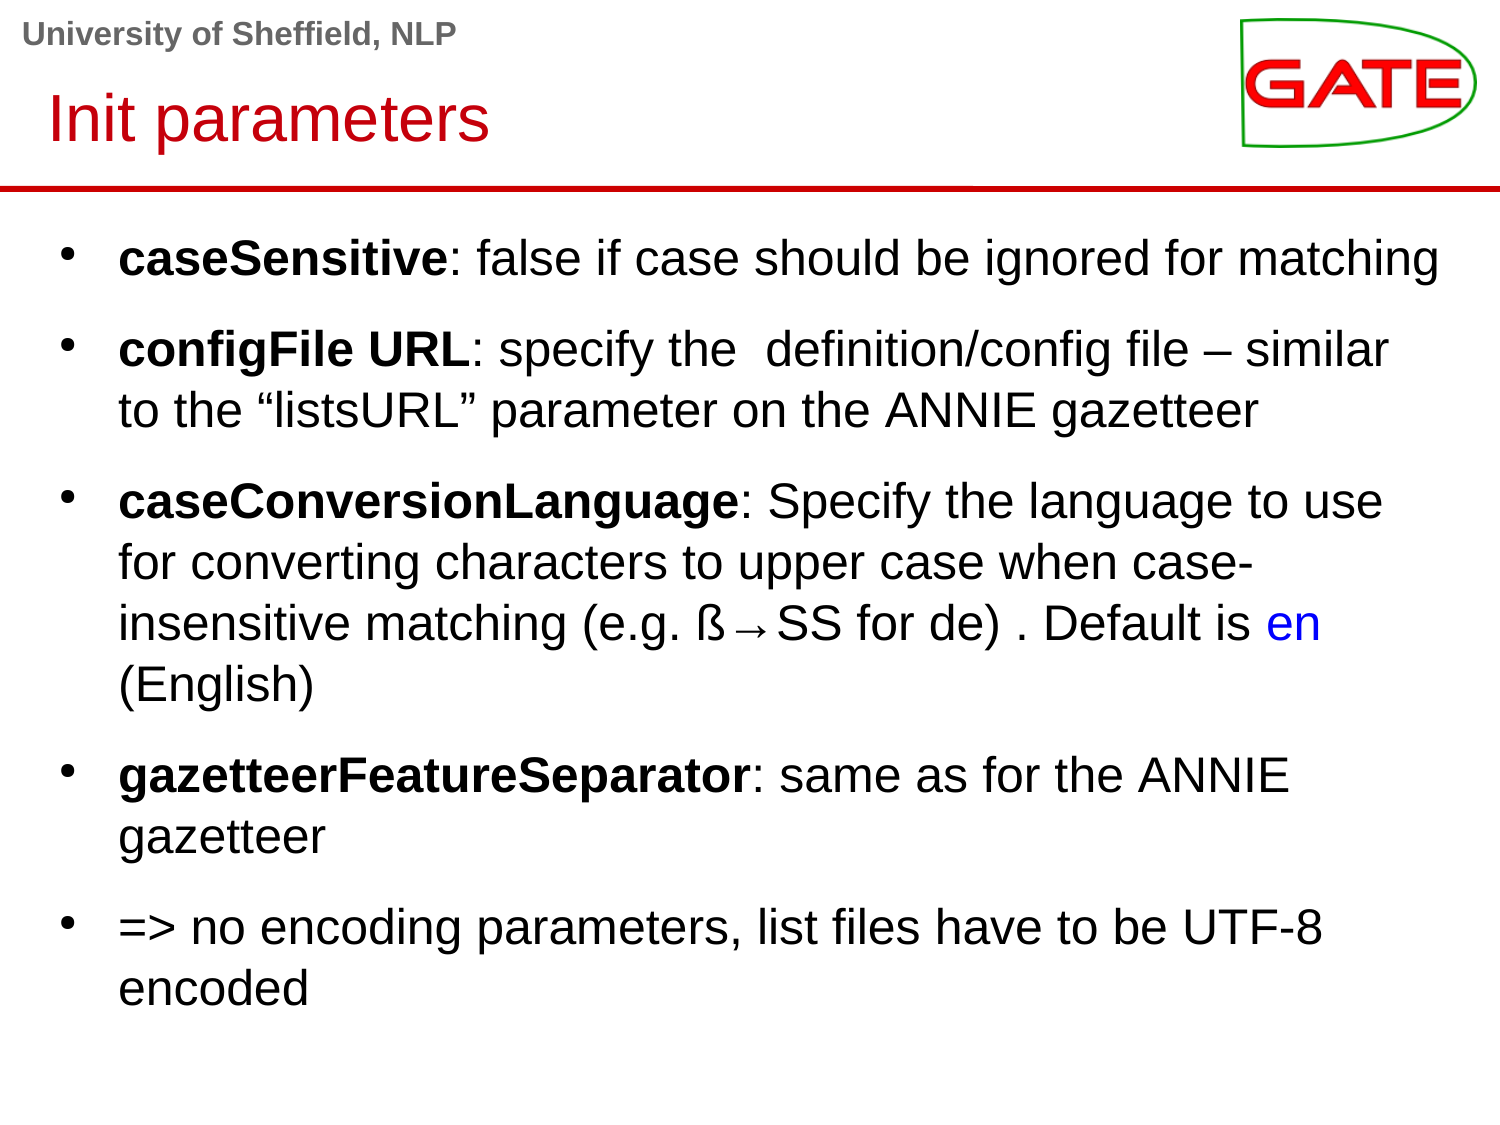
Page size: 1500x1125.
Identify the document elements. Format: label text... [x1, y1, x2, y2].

list caseSensitive: false if case should be ignored for matching configFile URL: specify the definition/config file – similar to the “listsURL” parameter on the ANNIE gazetteer caseConversionLanguage: Specify the language to use for converting characters to upper case when case-insensitive matching (e.g. ß→SS for de) . Default is en (English) gazetteerFeatureSeparator: same as for the ANNIE gazetteer => no encoding parameters, list files have to be UTF-8 encoded [59, 224, 1441, 1075]
title Init parameters [47, 59, 1241, 180]
picture [1240, 18, 1477, 148]
